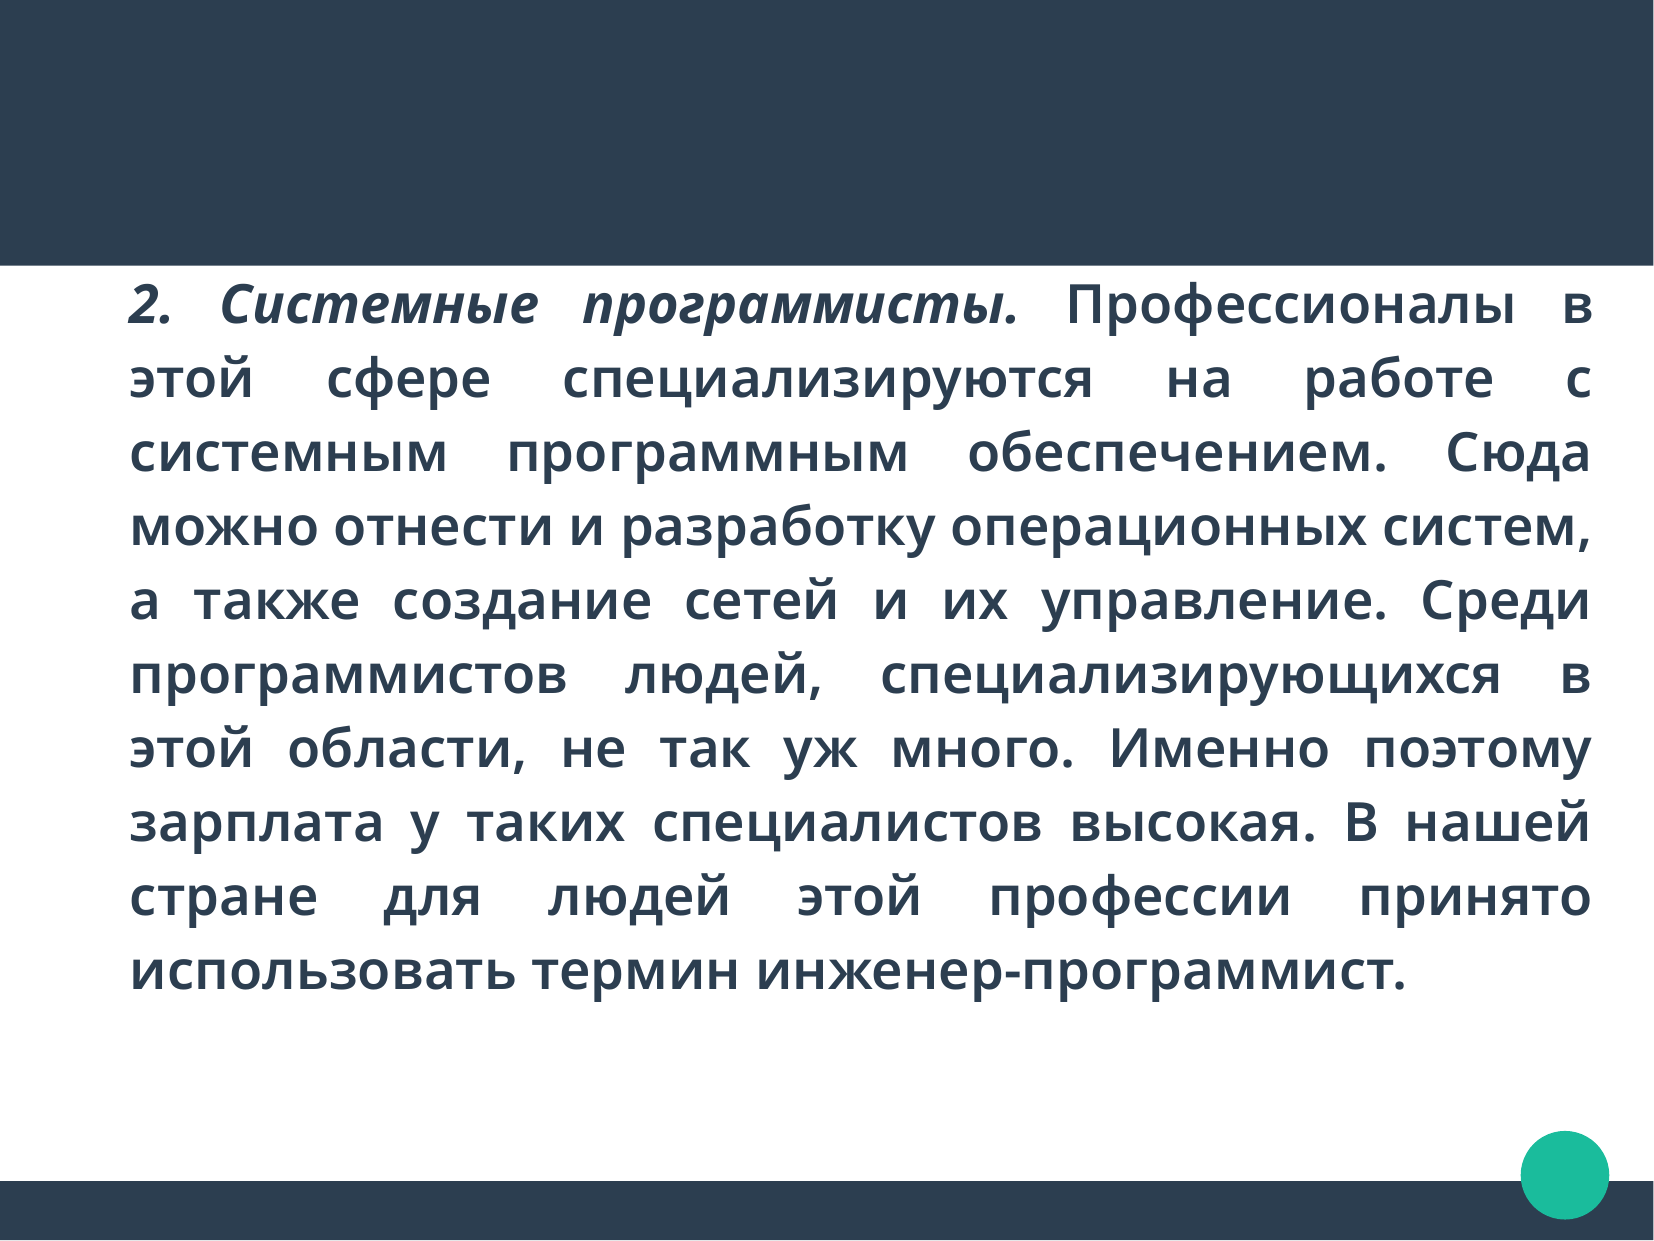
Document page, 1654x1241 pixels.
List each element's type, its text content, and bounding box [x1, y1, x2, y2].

list 2. Системные программисты. Профессионалы в этой сфере специализируются на работе с системным программным обеспечением. Сюда можно отнести и разработку операционных систем, а также создание сетей и их управление. Среди программистов людей, специализирующихся в этой области, не так уж много. Именно поэтому зарплата у таких специалистов высокая. В нашей стране для людей этой профессии принято использовать термин инженер-программист. [59, 265, 1595, 1093]
